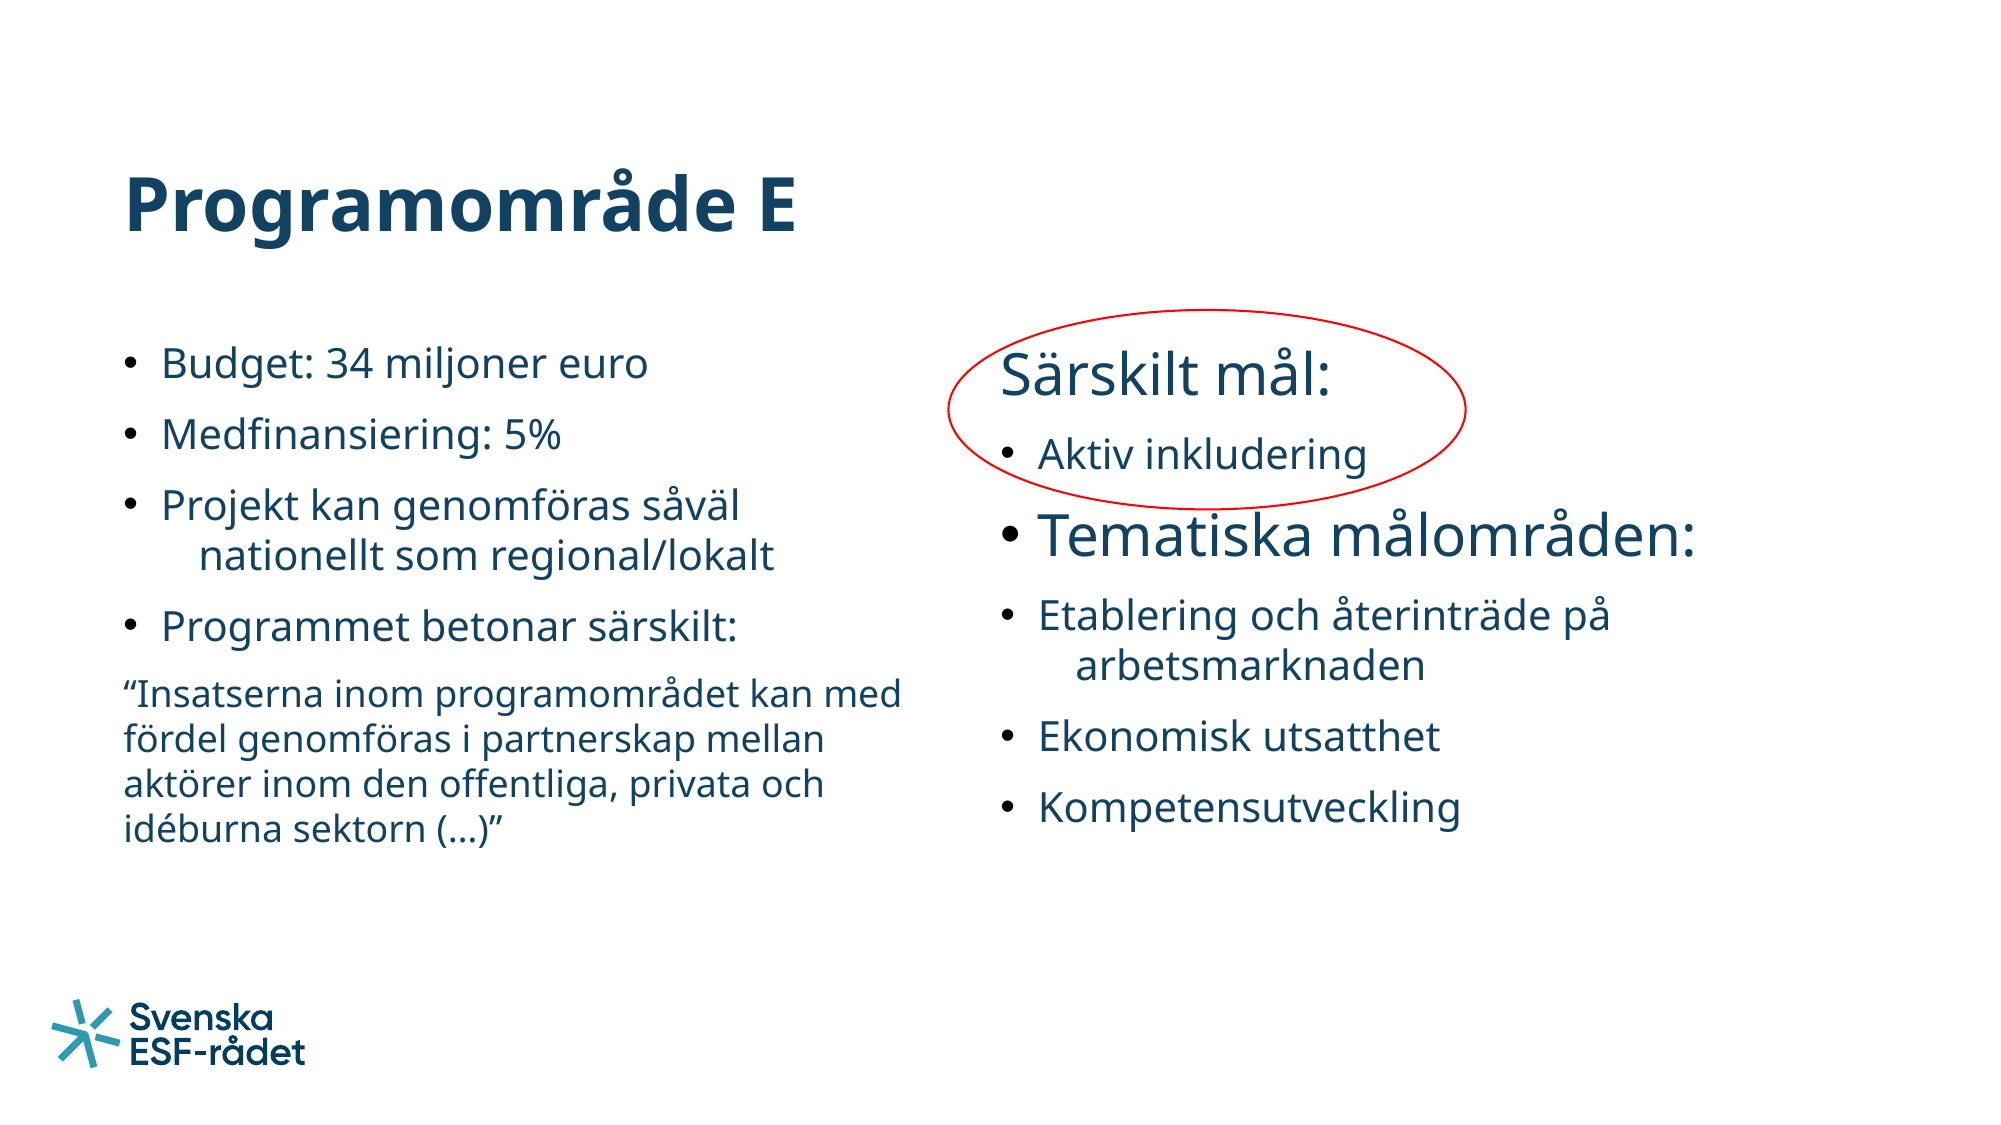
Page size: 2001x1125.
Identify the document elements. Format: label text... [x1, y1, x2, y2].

title Programområde E [108, 92, 1805, 310]
list Särskilt mål: Aktiv inkludering Tematiska målområden: Etablering och återinträde på arbetsmarknaden Ekonomisk utsatthet Kompetensutveckling [985, 329, 1805, 960]
list Särskilt mål: Aktiv inkludering Tematiska målområden: Etablering och återinträde på arbetsmarknaden Ekonomisk utsatthet Kompetensutveckling [985, 329, 1464, 508]
list Budget: 34 miljoner euro Medfinansiering: 5% Projekt kan genomföras såväl nationellt som regional/lokalt Programmet betonar särskilt: “Insatserna inom programområdet kan med fördel genomföras i partnerskap mellan aktörer inom den offentliga, privata och idéburna sektorn (…)” [108, 329, 928, 960]
